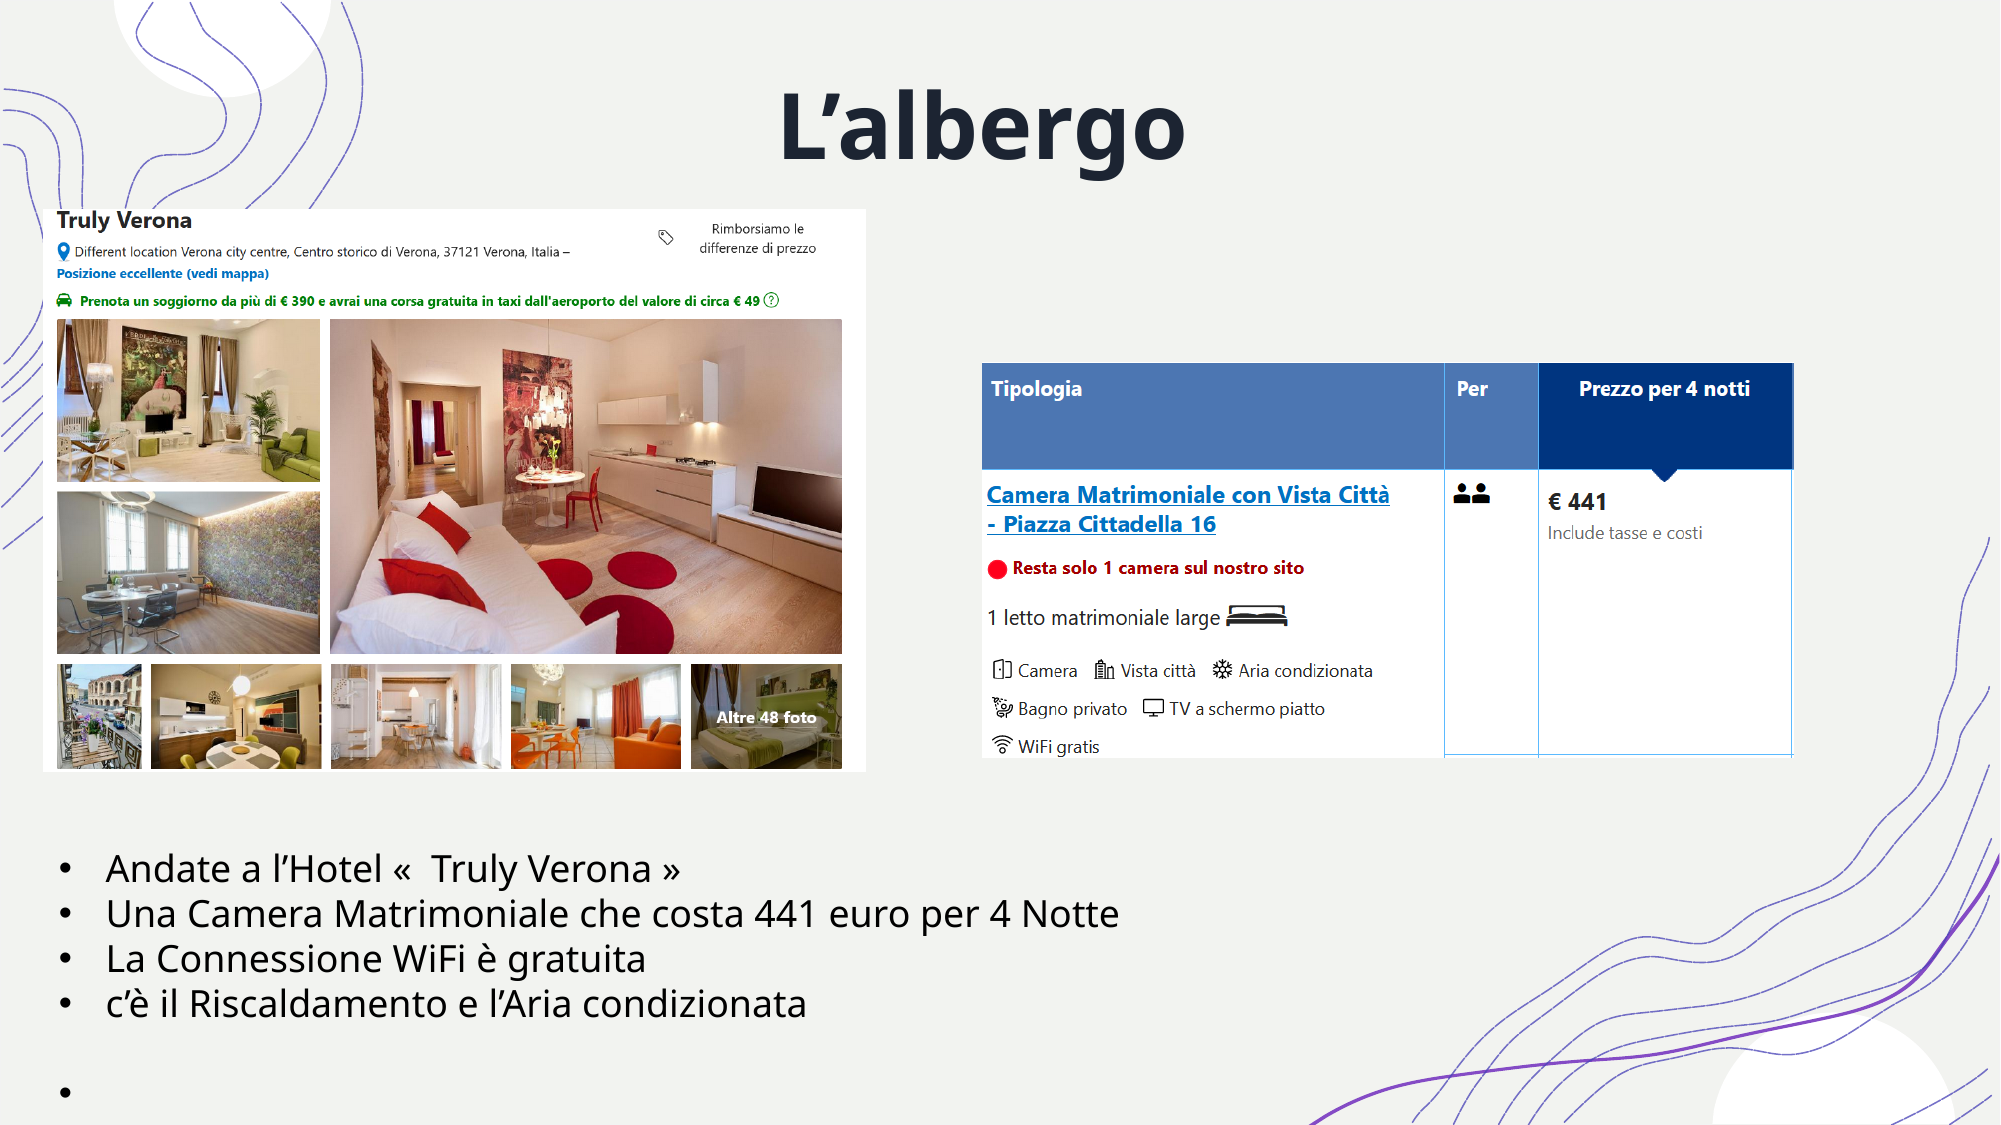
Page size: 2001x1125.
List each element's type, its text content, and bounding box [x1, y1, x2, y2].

picture [982, 362, 1794, 758]
title L’albergo [120, 14, 1846, 233]
picture [43, 209, 866, 772]
text_box Andate a l’Hotel « Truly Verona » Una Camera Matrimoniale che costa 441 euro per 4 Notte La Connessione WiFi è gratuita c’è il Riscaldamento e l’Aria condizionata [43, 837, 1216, 1125]
